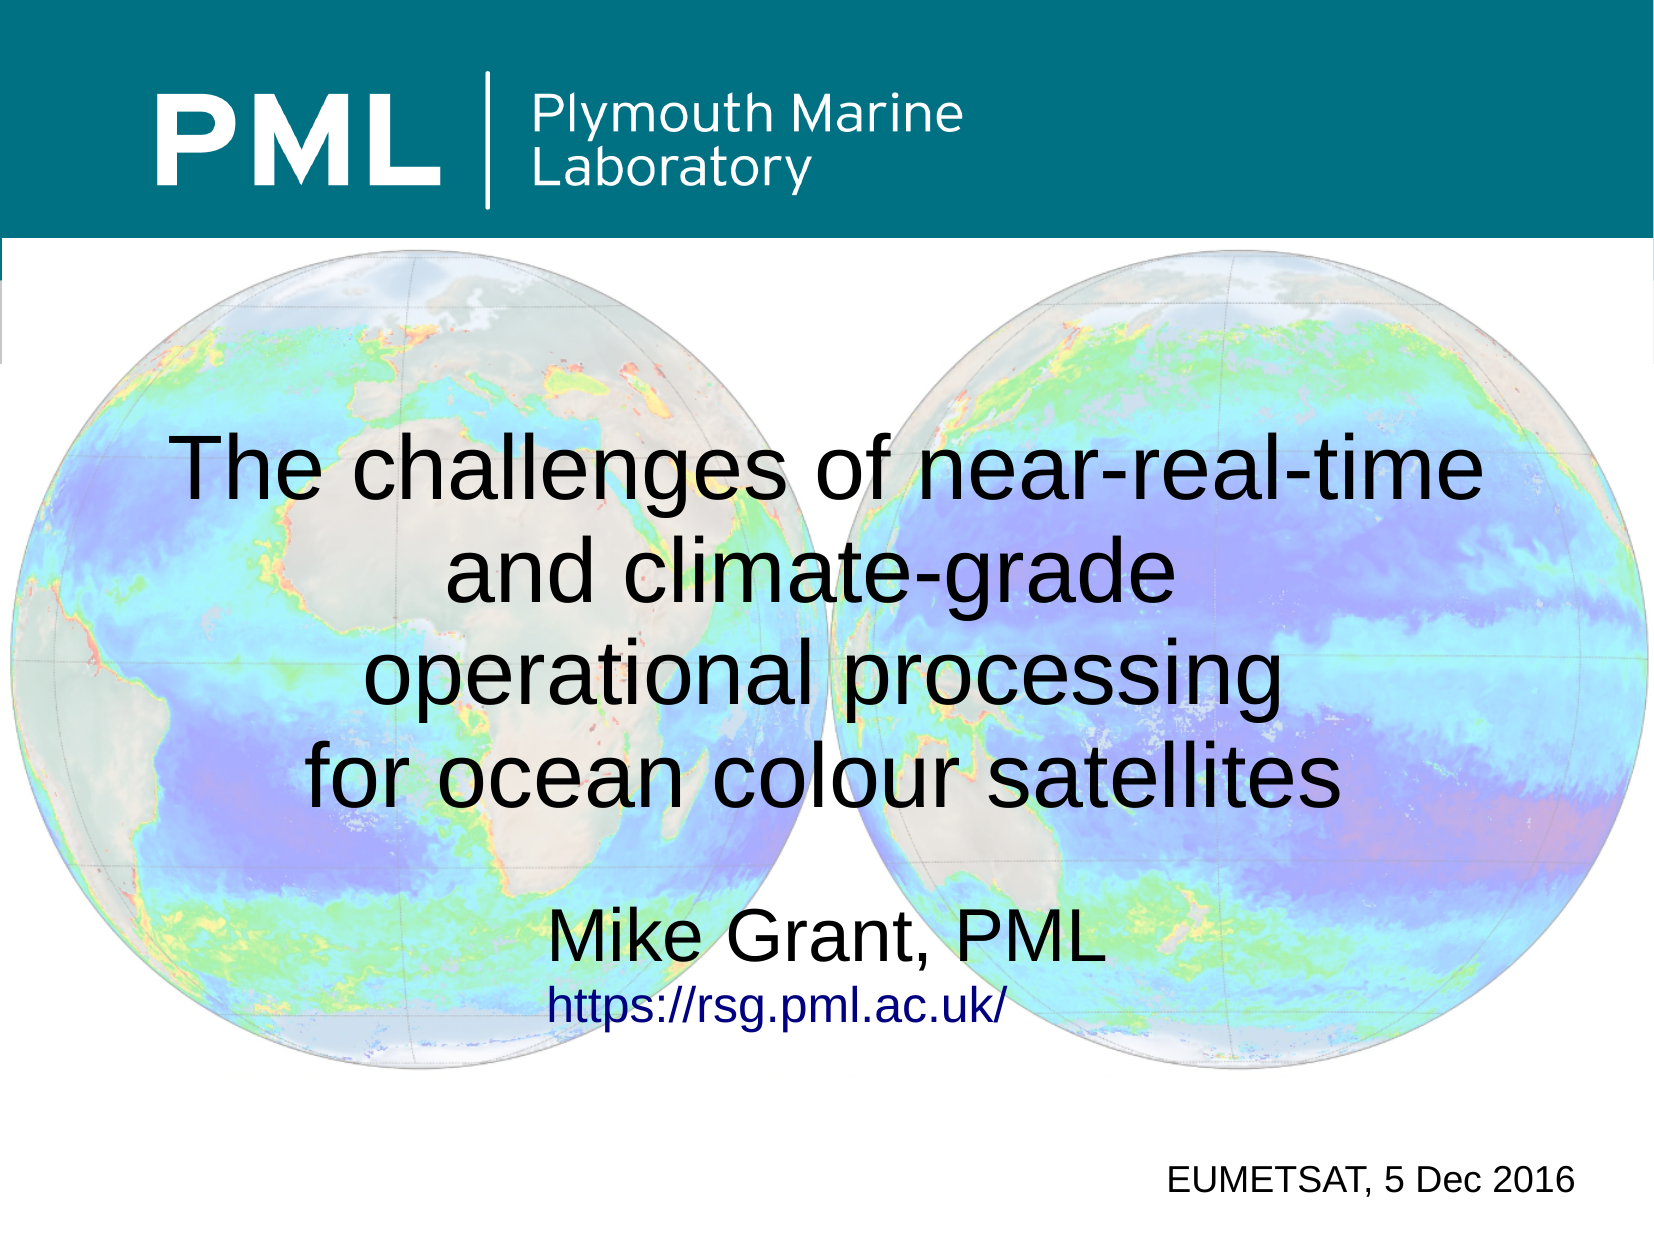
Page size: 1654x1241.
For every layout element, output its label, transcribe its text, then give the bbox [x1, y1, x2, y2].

text_box EUMETSAT, 5 Dec 2016 [1151, 1151, 1625, 1234]
title The challenges of near-real-time and climate-grade operational processing for ocean colour satellites [118, 416, 1506, 827]
picture [0, 0, 1654, 1080]
text_box Mike Grant, PML https://rsg.pml.ac.uk/ [531, 885, 1270, 1069]
